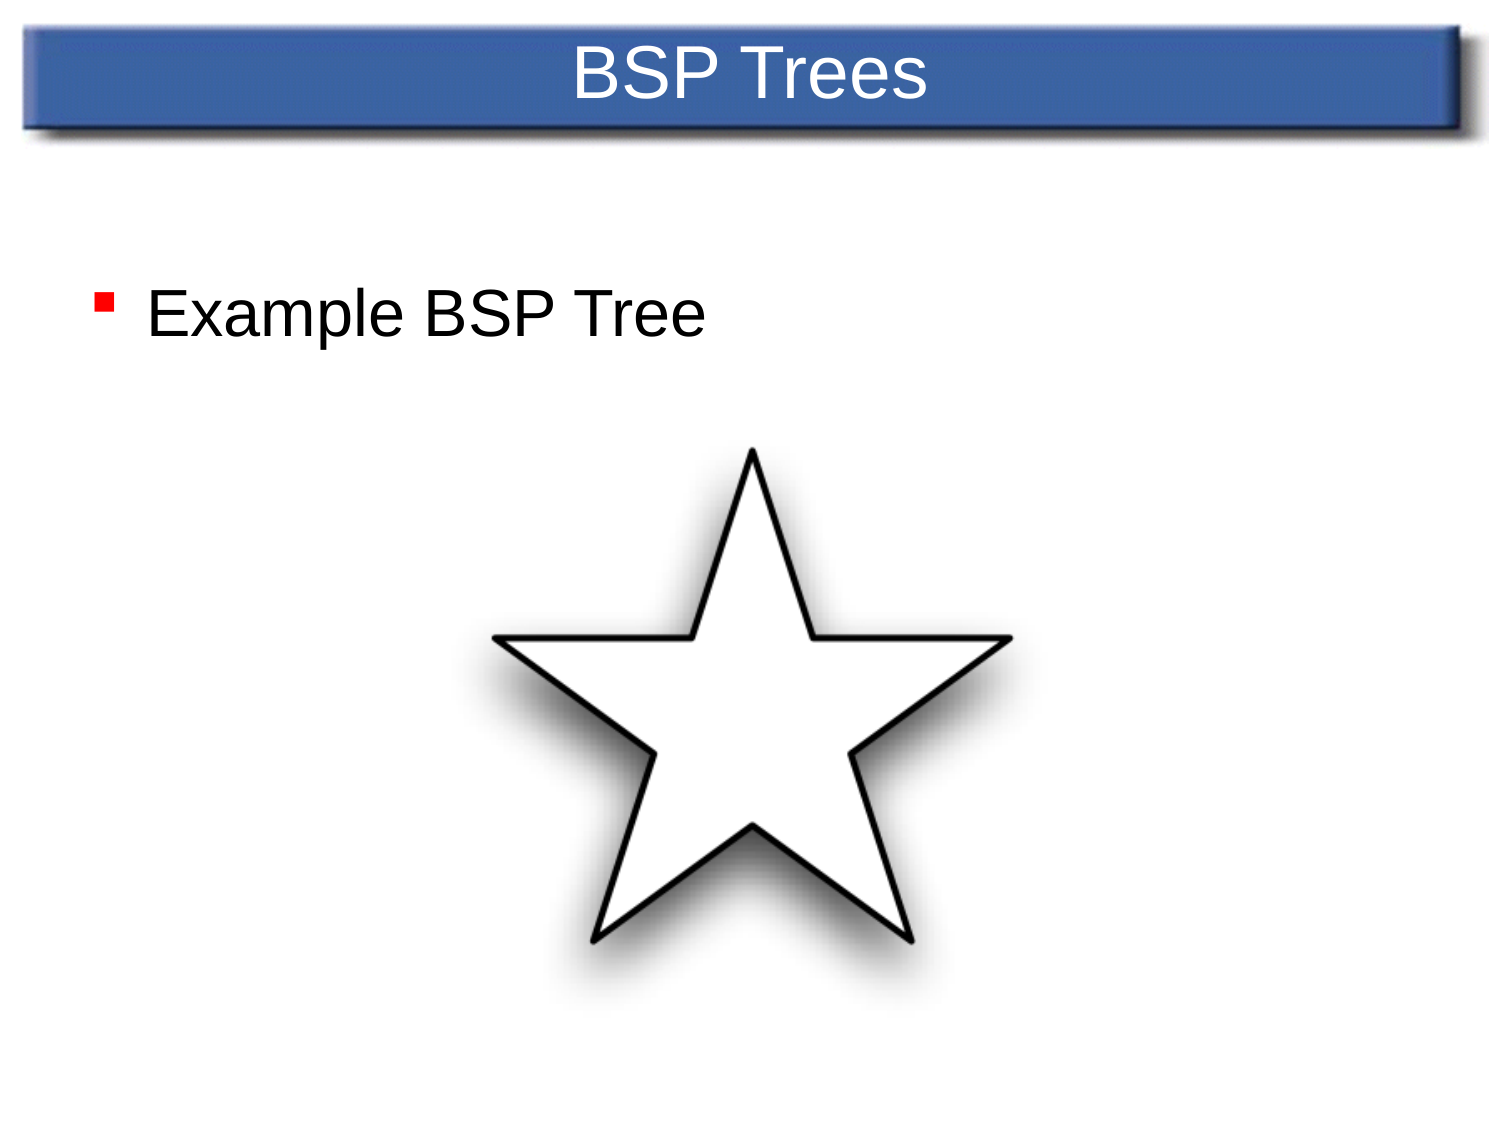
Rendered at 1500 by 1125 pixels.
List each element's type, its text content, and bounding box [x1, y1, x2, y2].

picture [387, 424, 1118, 1054]
title BSP Trees [75, 0, 1426, 138]
list Example BSP Tree [75, 262, 1426, 1006]
picture [21, 22, 1489, 149]
